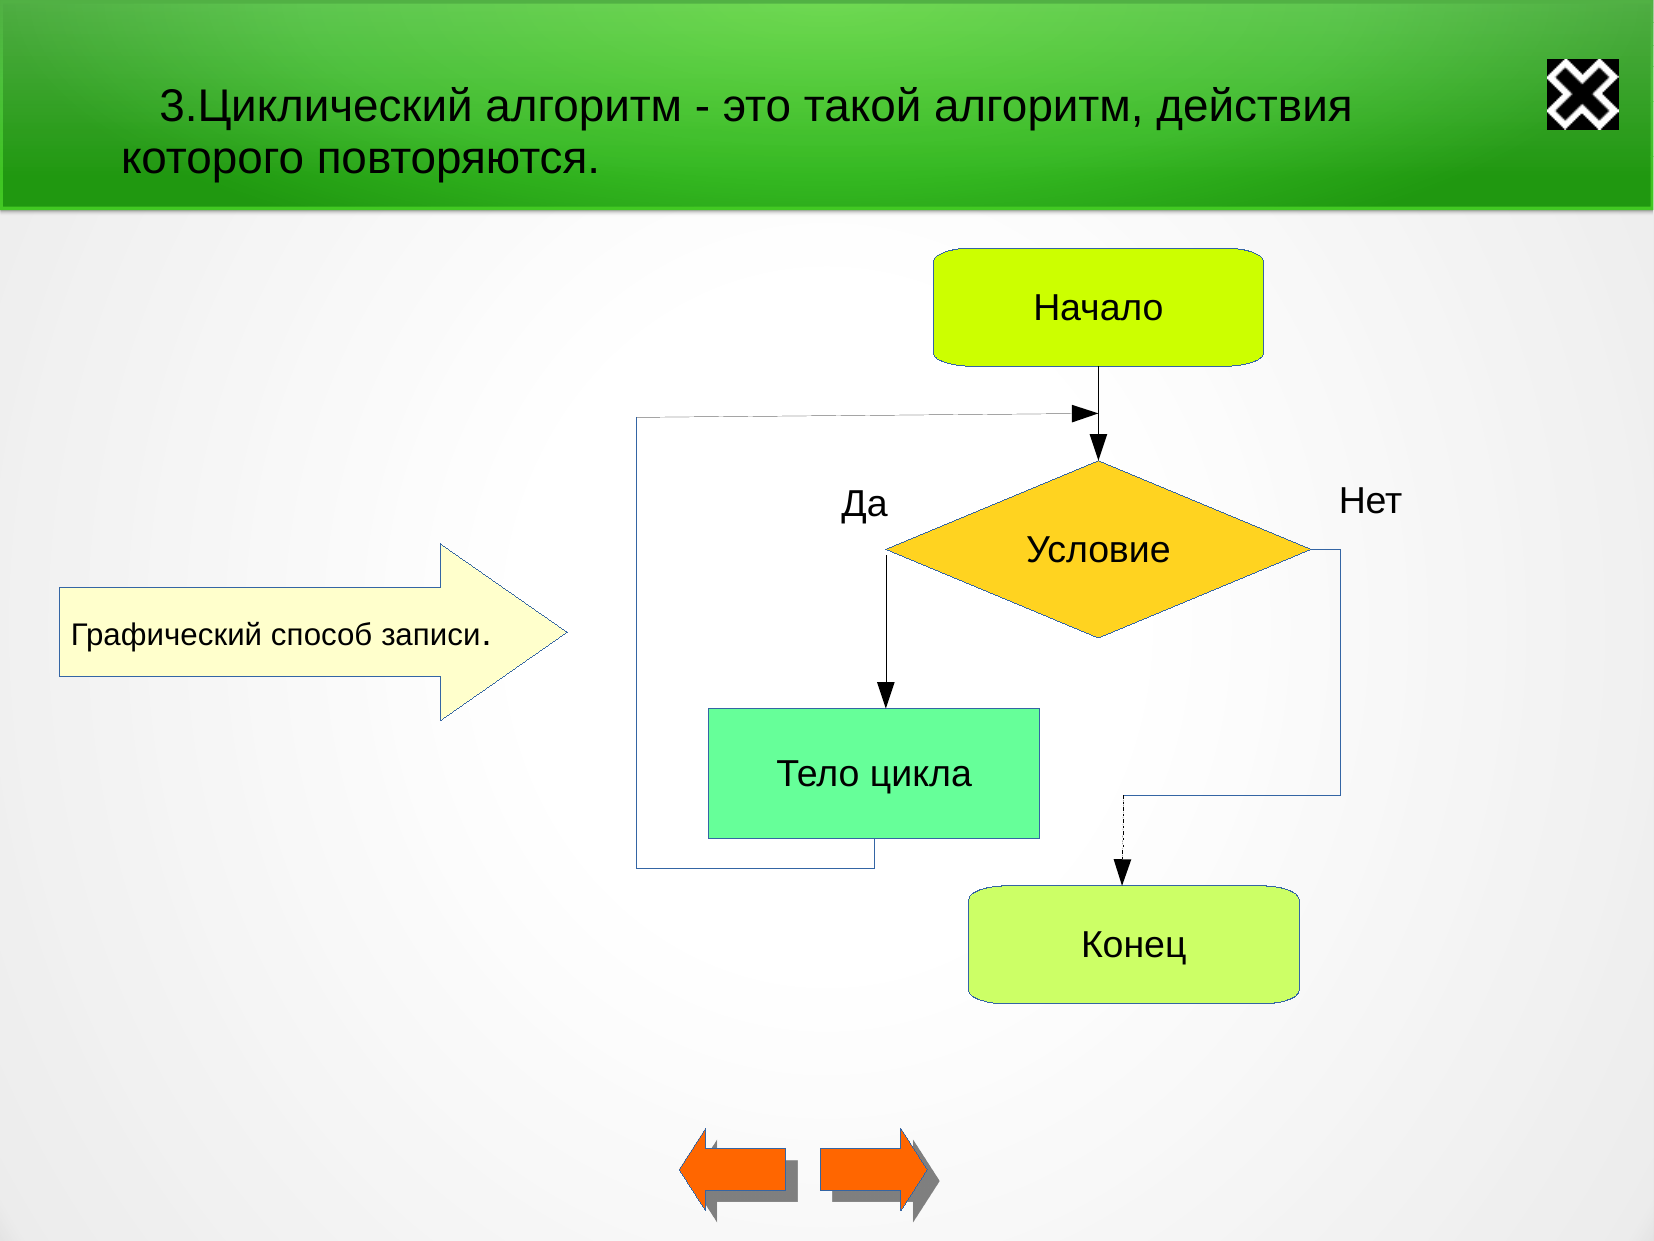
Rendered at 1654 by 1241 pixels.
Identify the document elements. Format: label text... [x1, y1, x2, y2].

text_box Тело цикла [708, 708, 1040, 839]
text_box [679, 1128, 786, 1211]
picture [1547, 59, 1619, 130]
text_box Условие [885, 460, 1311, 638]
text_box 3.Циклический алгоритм - это такой алгоритм, действия которого повторяются. [106, 73, 1529, 191]
text_box Начало [933, 248, 1264, 367]
text_box [820, 1128, 928, 1211]
text_box Да [826, 474, 903, 532]
text_box Графический способ записи. [59, 543, 568, 721]
text_box Нет [1323, 472, 1418, 530]
text_box Конец [968, 885, 1300, 1004]
